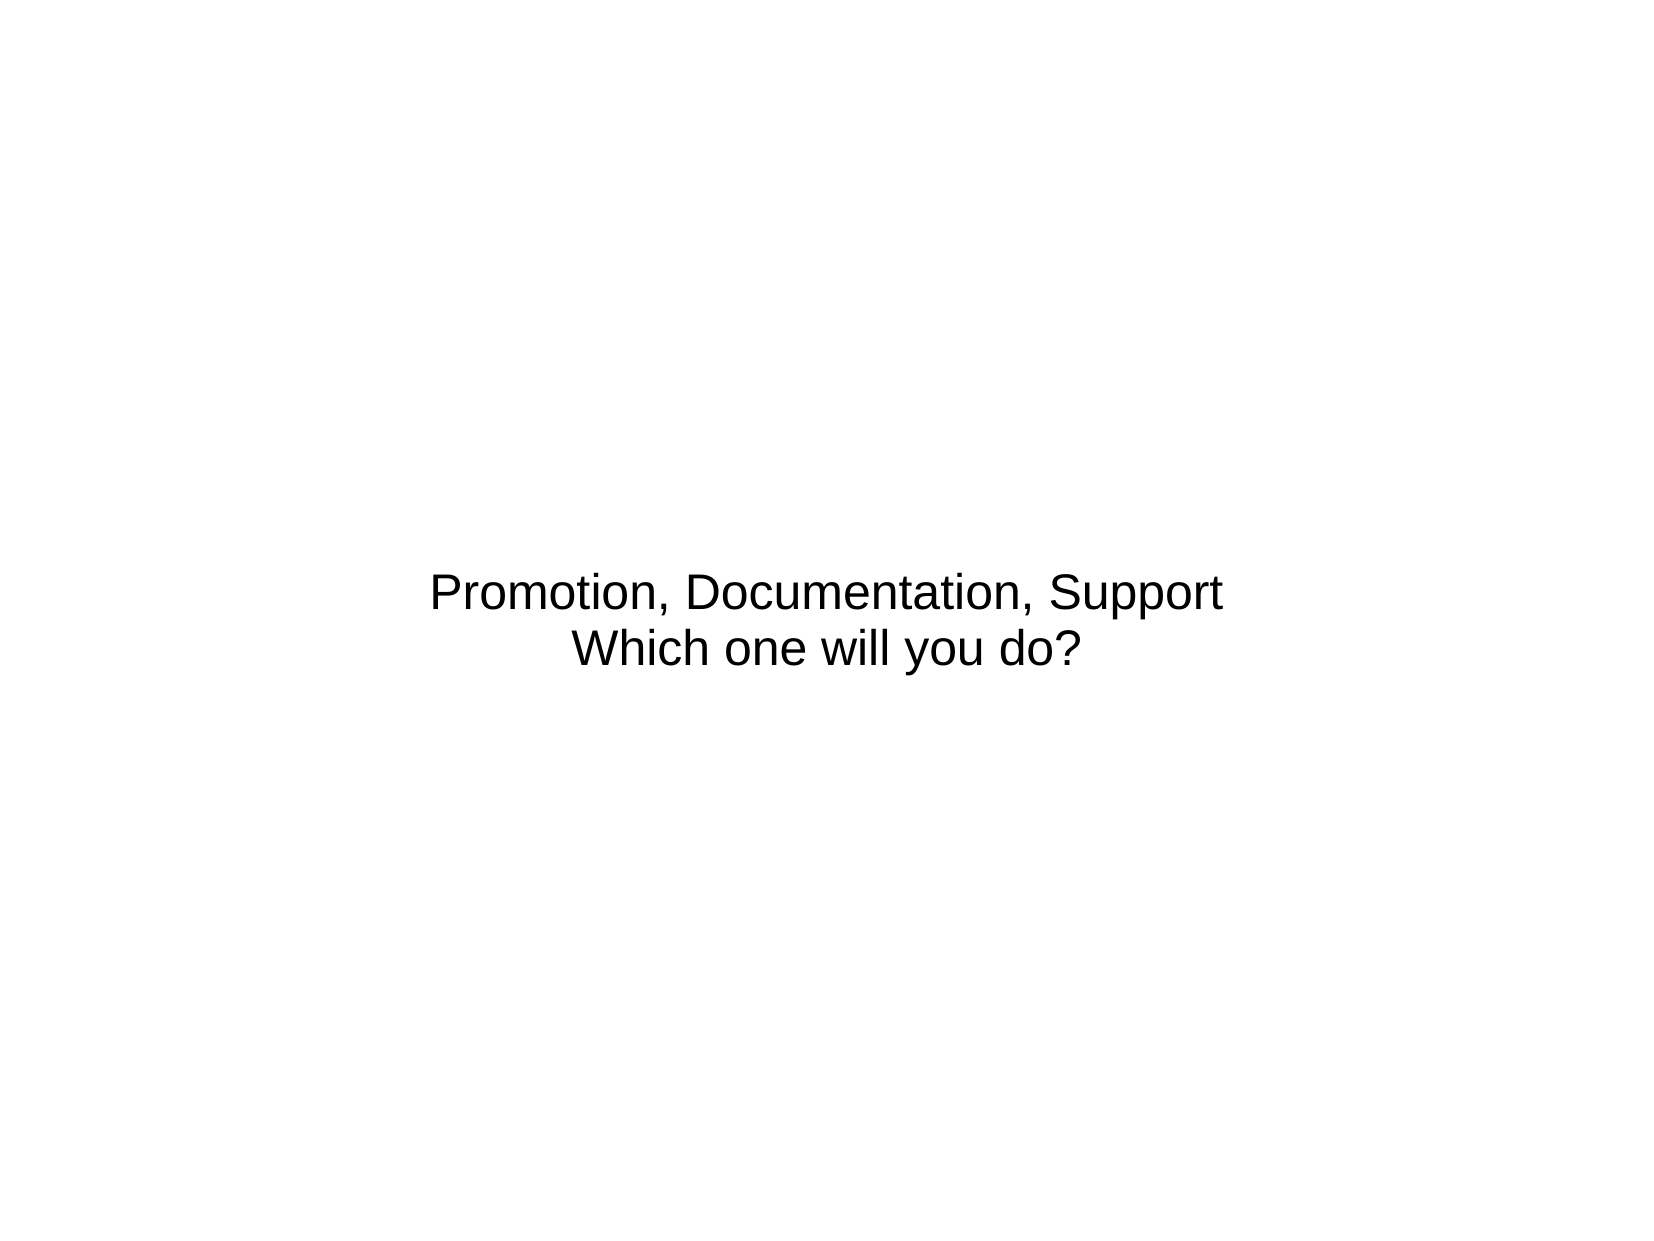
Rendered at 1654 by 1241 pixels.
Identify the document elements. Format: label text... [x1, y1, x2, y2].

title Promotion, Documentation, Support Which one will you do? [82, 516, 1571, 724]
